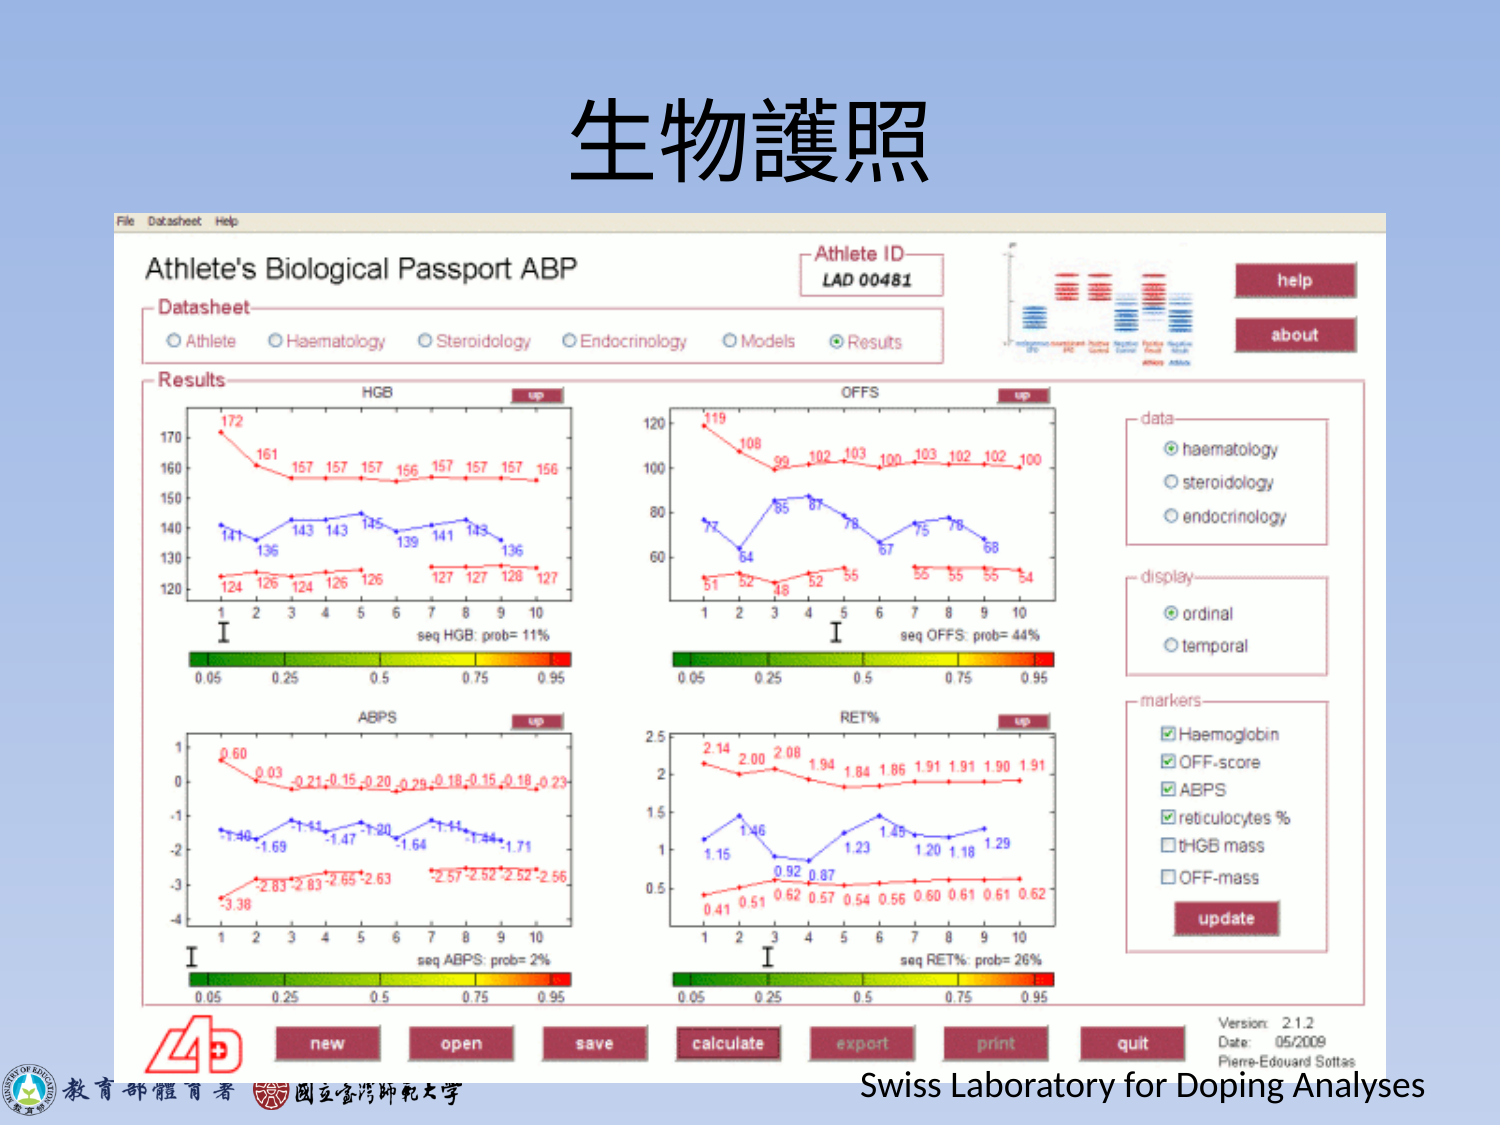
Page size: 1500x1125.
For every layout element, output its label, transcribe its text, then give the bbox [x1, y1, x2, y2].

title 生物護照 [75, 45, 1426, 233]
text_box Swiss Laboratory for Doping Analyses [845, 1052, 1441, 1112]
picture [114, 213, 1386, 1083]
